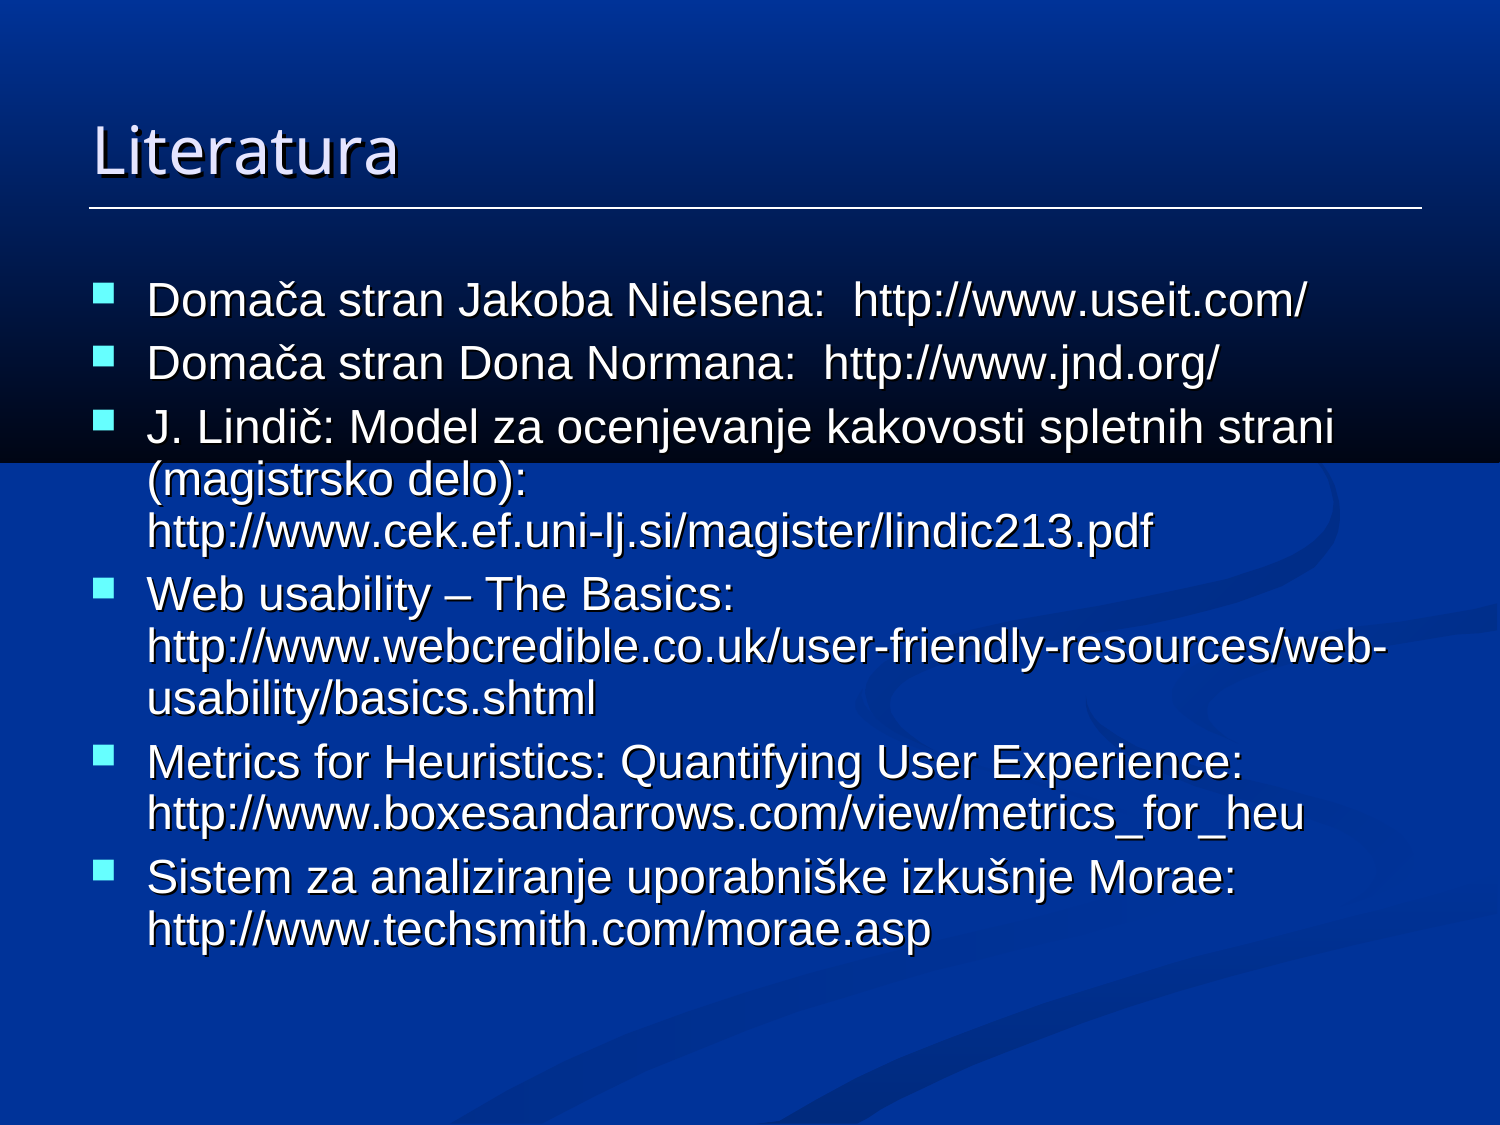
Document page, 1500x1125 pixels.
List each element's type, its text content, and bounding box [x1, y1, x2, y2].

list Domača stran Jakoba Nielsena: http://www.useit.com/ Domača stran Dona Normana: http://www.jnd.org/ J. Lindič: Model za ocenjevanje kakovosti spletnih strani (magistrsko delo): http://www.cek.ef.uni-lj.si/magister/lindic213.pdf Web usability – The Basics: http://www.webcredible.co.uk/user-friendly-resources/web-usability/basics.shtml Metrics for Heuristics: Quantifying User Experience: http://www.boxesandarrows.com/view/metrics_for_heu Sistem za analiziranje uporabniške izkušnje Morae: http://www.techsmith.com/morae.asp [74, 267, 1459, 1090]
text_box Literatura [76, 54, 1352, 242]
